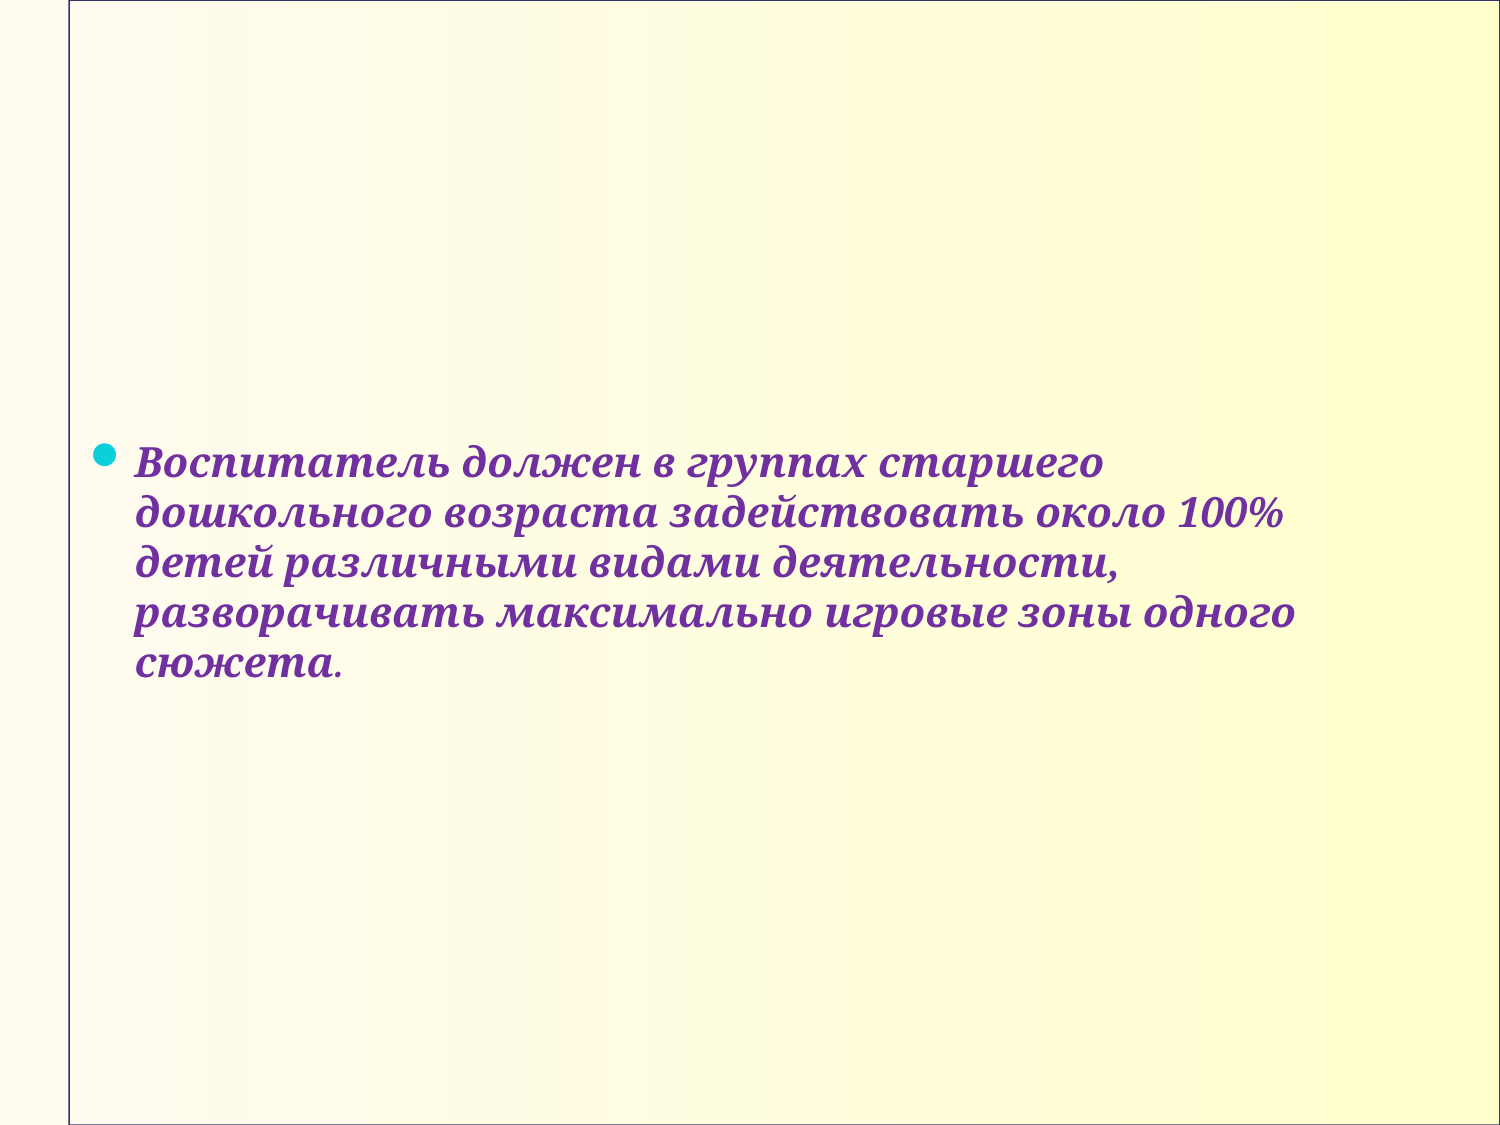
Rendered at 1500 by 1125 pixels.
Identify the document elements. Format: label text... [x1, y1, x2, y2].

picture [0, 0, 68, 1125]
text_box Воспитатель должен в группах старшего дошкольного возраста задействовать около 100% детей различными видами деятельности, разворачивать максимально игровые зоны одного сюжета. [75, 317, 1426, 827]
